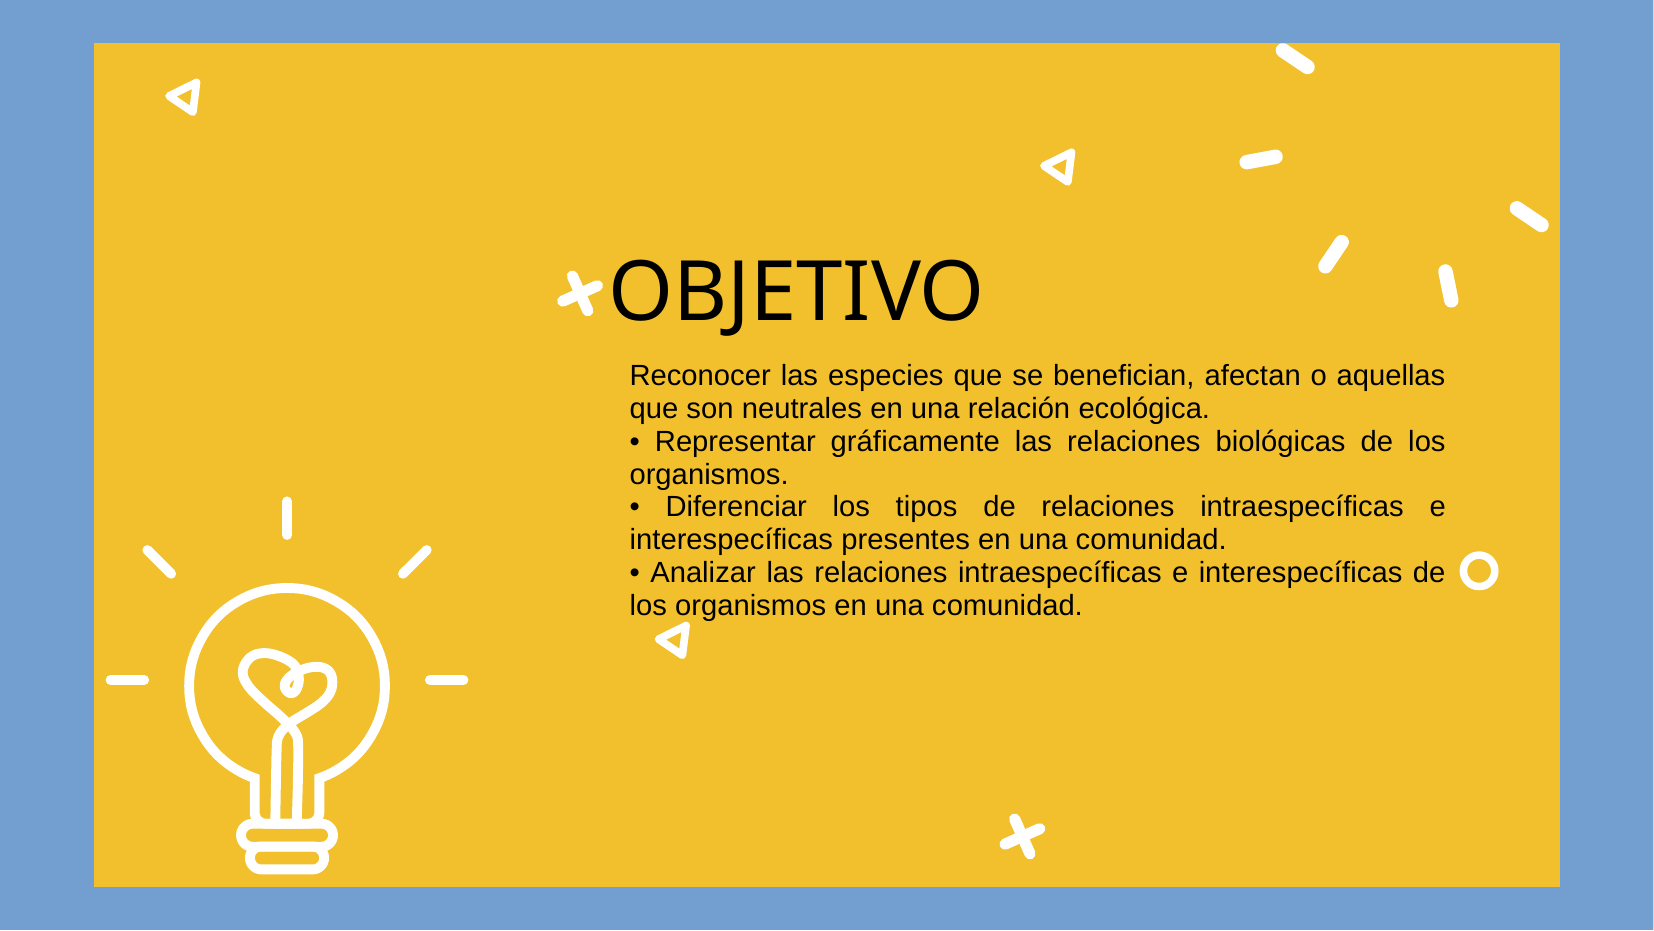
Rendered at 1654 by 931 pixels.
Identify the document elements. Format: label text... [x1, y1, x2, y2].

title OBJETIVO [608, 231, 1329, 346]
text_box Reconocer las especies que se benefician, afectan o aquellas que son neutrales en una relación ecológica. • Representar gráficamente las relaciones biológicas de los organismos. • Diferenciar los tipos de relaciones intraespecíficas e interespecíficas presentes en una comunidad. • Analizar las relaciones intraespecíficas e interespecíficas de los organismos en una comunidad. [629, 358, 1447, 623]
